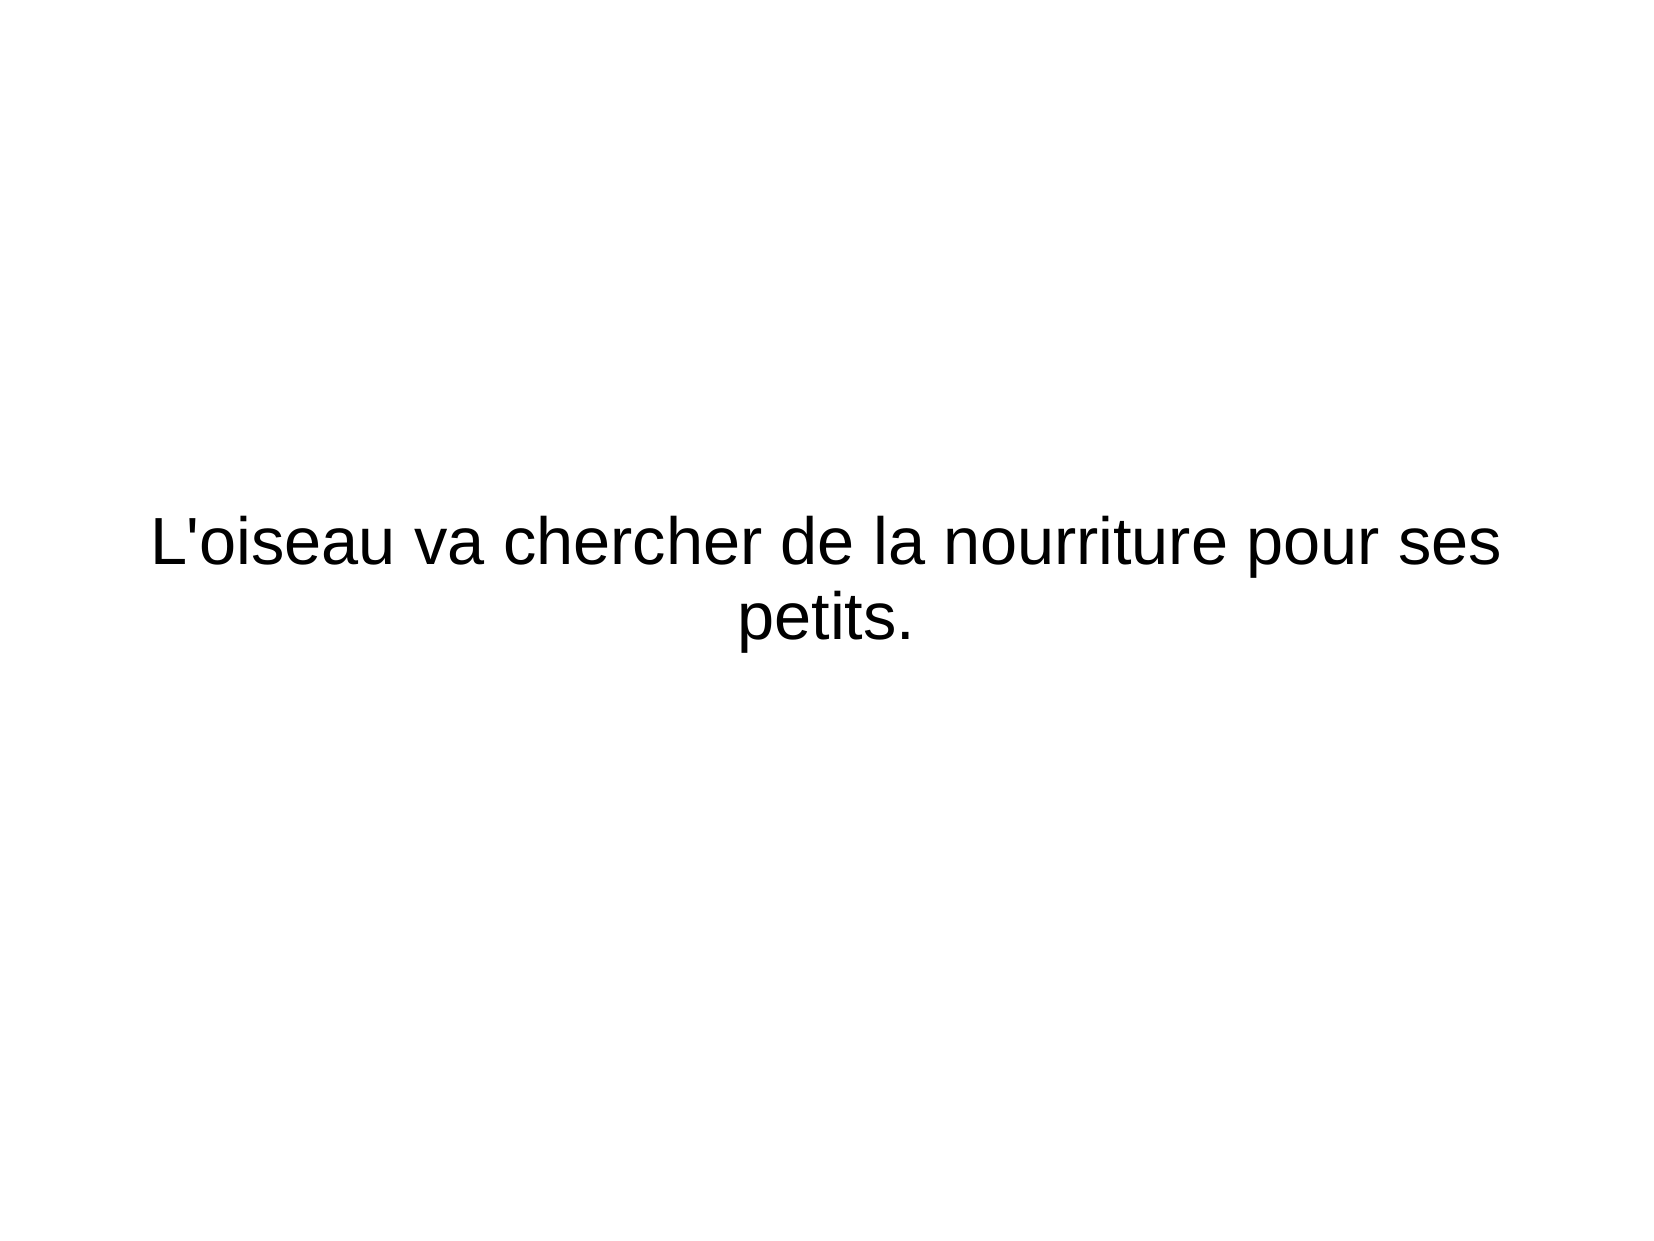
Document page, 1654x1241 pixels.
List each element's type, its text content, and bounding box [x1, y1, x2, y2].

subtitle L'oiseau va chercher de la nourriture pour ses petits. [82, 56, 1571, 1102]
